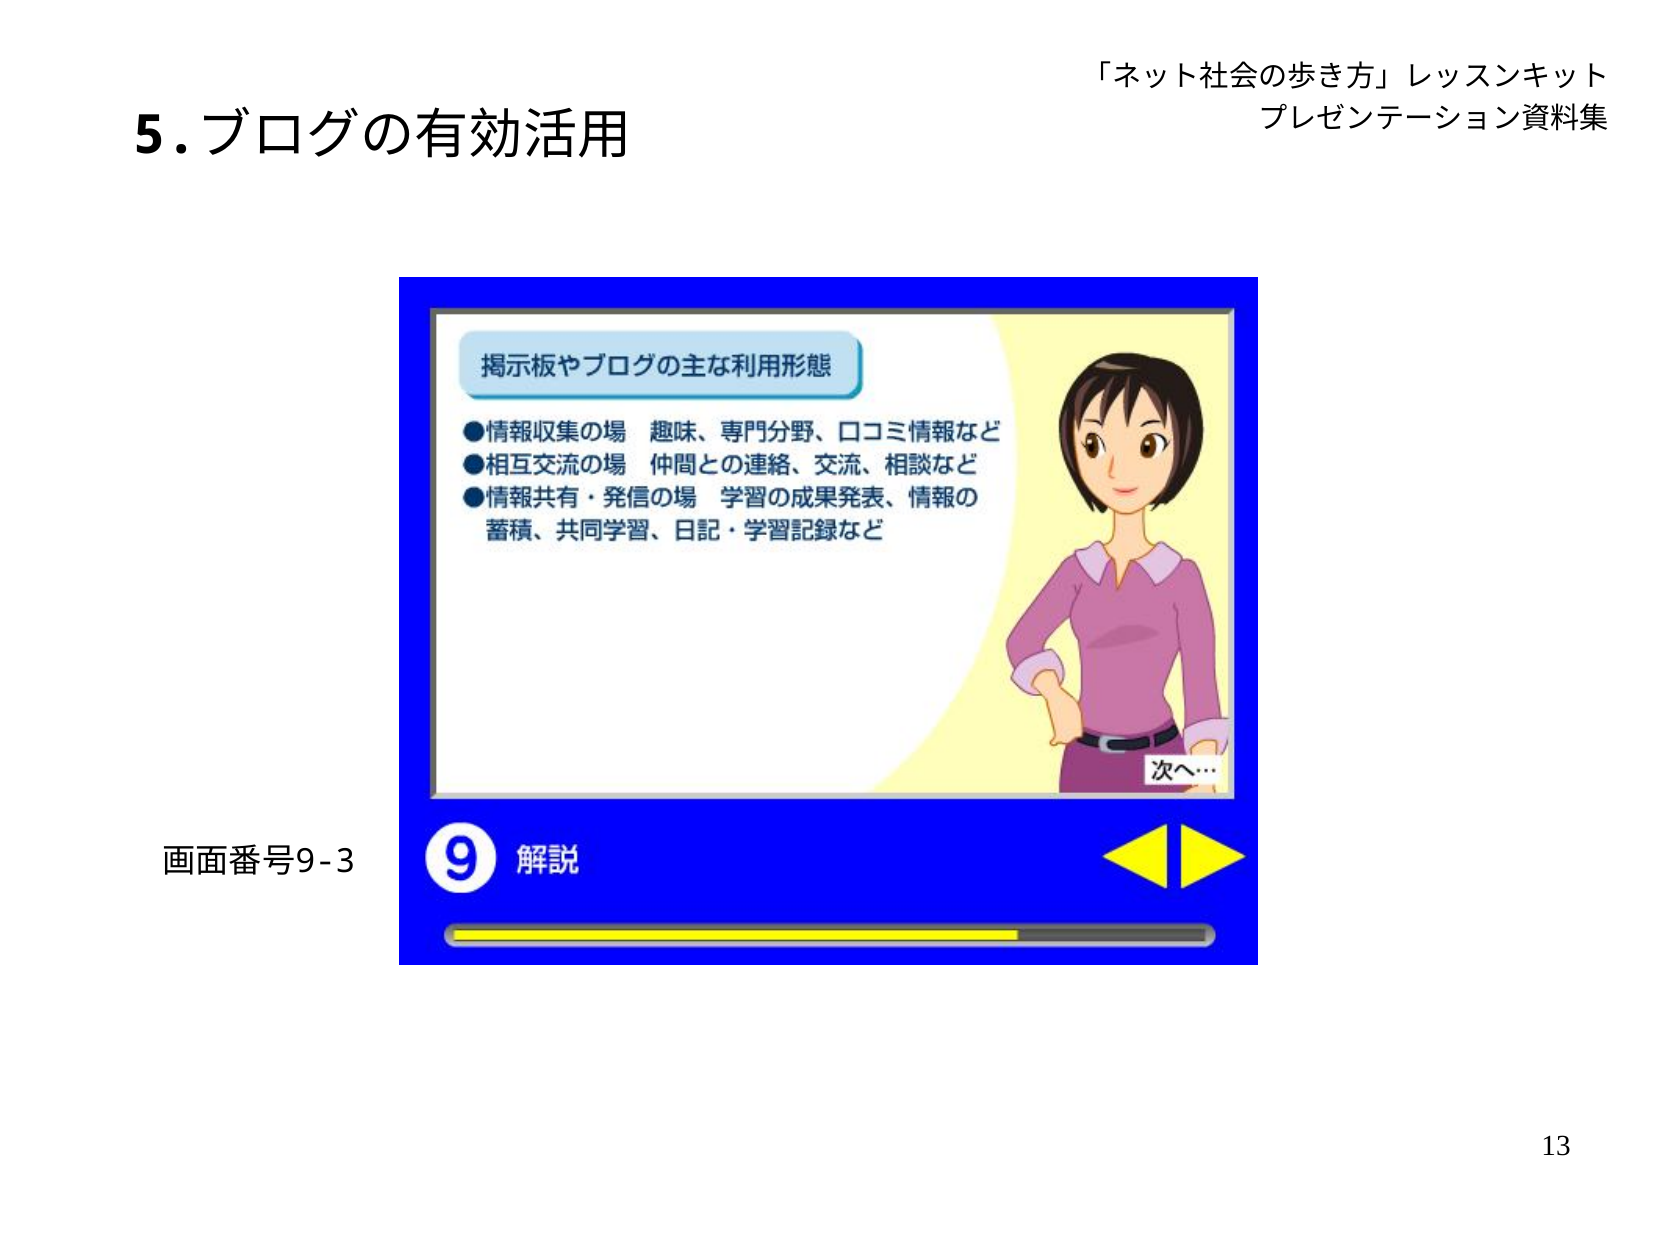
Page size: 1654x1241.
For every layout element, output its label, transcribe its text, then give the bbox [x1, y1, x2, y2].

text_box 画面番号9-3 [147, 826, 384, 875]
text_box 5.ブログの有効活用 [118, 88, 1093, 158]
text_box 「ネット社会の歩き方」レッスンキット プレゼンテーション資料集 [1062, 44, 1625, 119]
picture [399, 277, 1258, 965]
